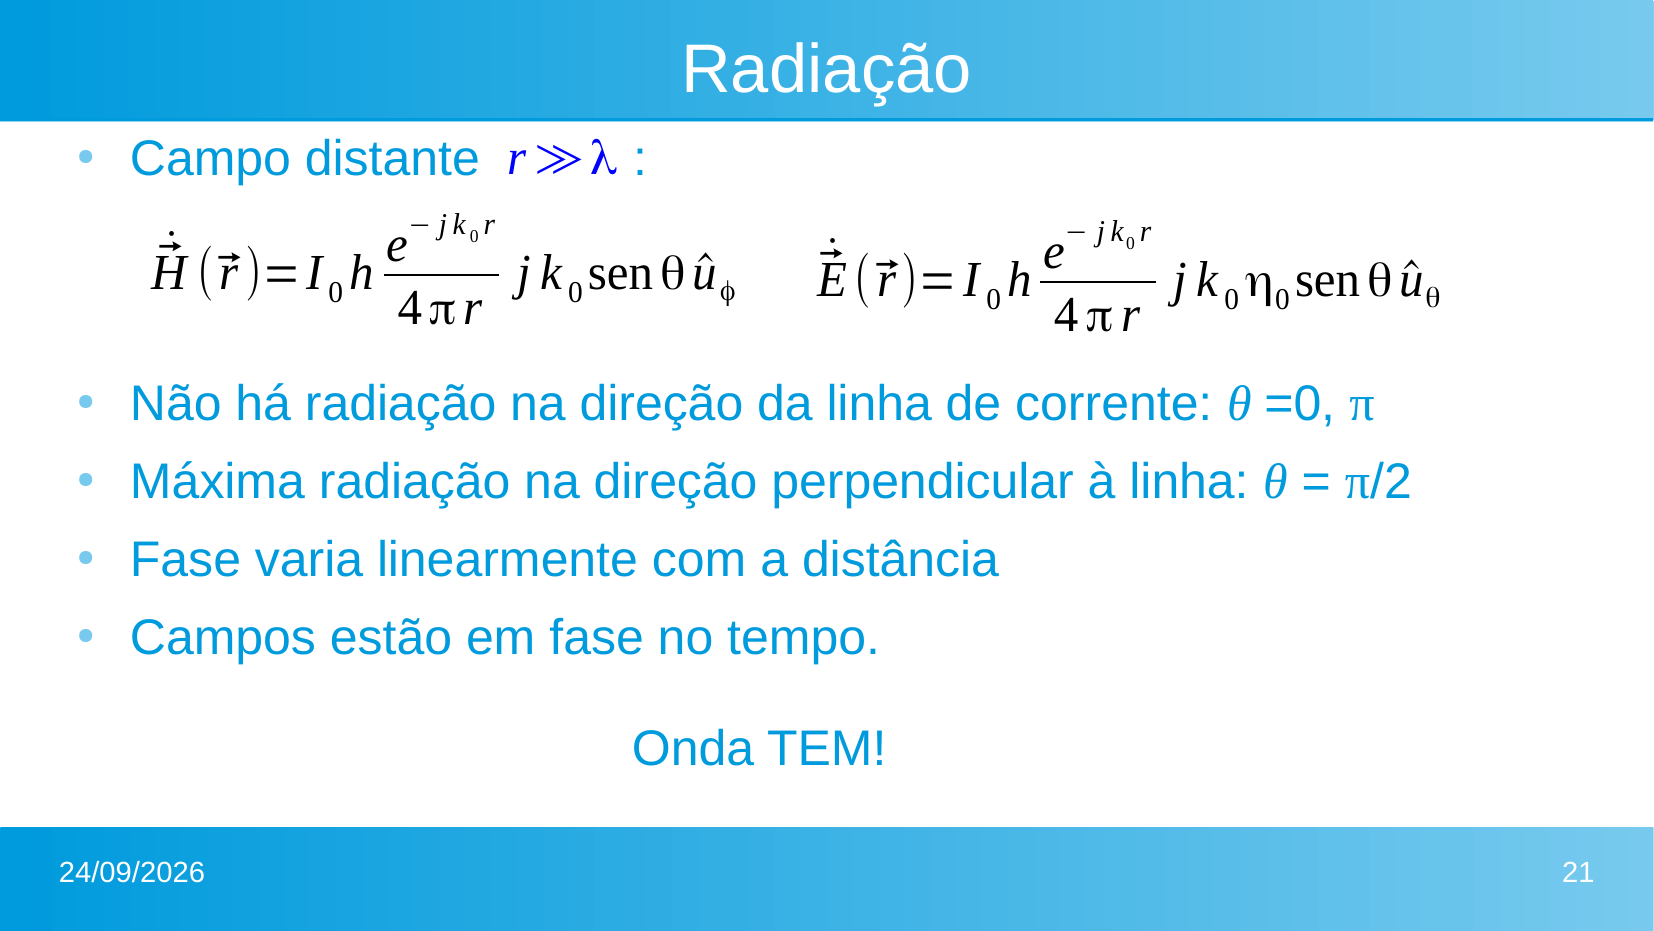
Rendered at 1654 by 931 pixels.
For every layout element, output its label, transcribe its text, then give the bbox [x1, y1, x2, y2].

title Radiação [59, 29, 1595, 108]
chart [499, 129, 626, 186]
chart [142, 207, 742, 335]
chart [808, 214, 1448, 342]
list Campo distante : Não há radiação na direção da linha de corrente: θ =0, π Máxima radiação na direção perpendicular à linha: θ = π/2 Fase varia linearmente com a distância Campos estão em fase no tempo. Onda TEM! [59, 129, 1595, 721]
